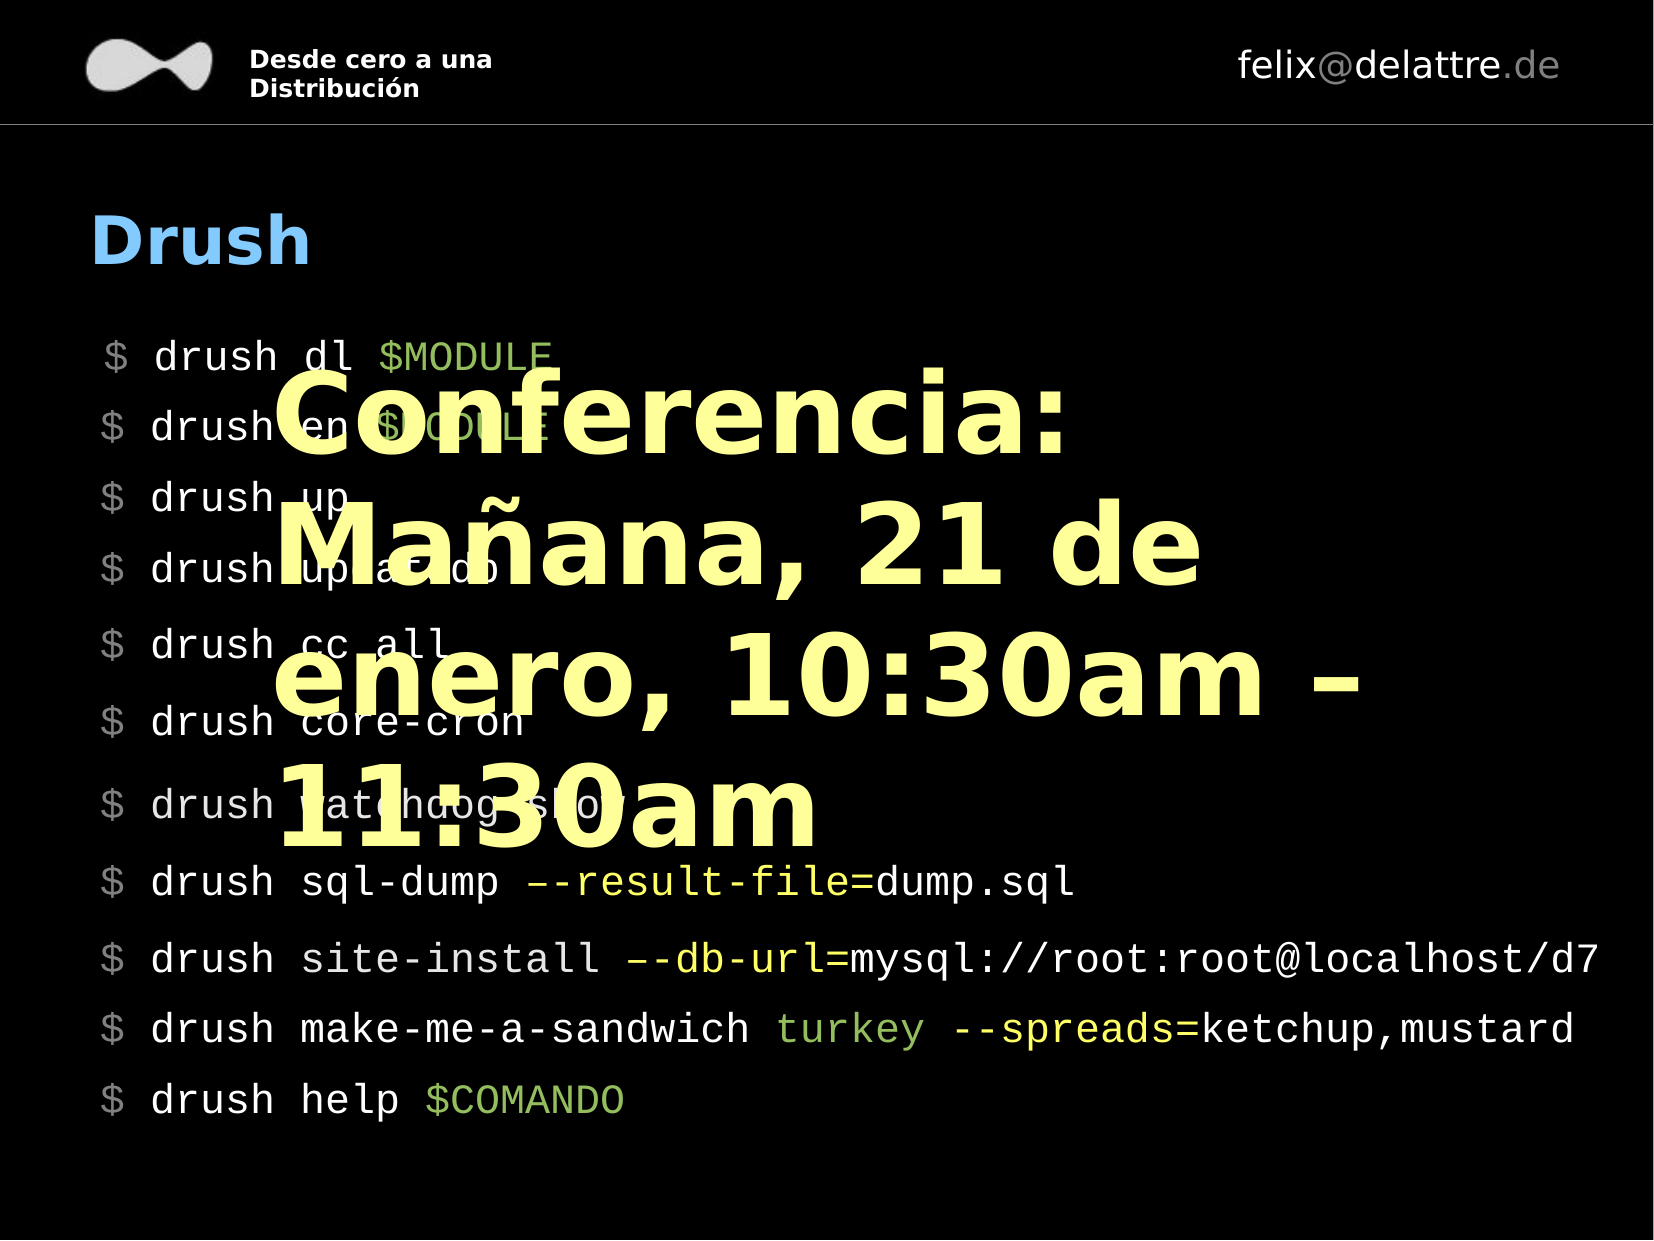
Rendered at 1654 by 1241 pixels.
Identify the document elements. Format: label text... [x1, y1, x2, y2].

text_box $ drush core-cron [76, 684, 256, 765]
text_box $ drush sql-dump –-result-file=dump.sql [76, 844, 1288, 925]
text_box Conferencia: Mañana, 21 de enero, 10:30am – 11:30am [256, 341, 1432, 881]
text_box $ drush en $MODULE [76, 389, 256, 460]
text_box $ drush site-install –-db-url=mysql://root:root@localhost/d7 [76, 920, 1654, 1001]
picture [62, 31, 229, 104]
text_box $ drush dl $MODULE [79, 319, 1084, 389]
text_box $ drush up [76, 460, 256, 531]
text_box $ drush watchdog-show [76, 767, 256, 844]
text_box $ drush make-me-a-sandwich turkey --spreads=ketchup,mustard [76, 1001, 1654, 1062]
text_box $ drush updatedb [76, 531, 256, 607]
text_box Drush [75, 195, 328, 289]
text_box $ drush help $COMANDO [76, 1062, 1654, 1143]
text_box $ drush cc all [76, 607, 256, 684]
